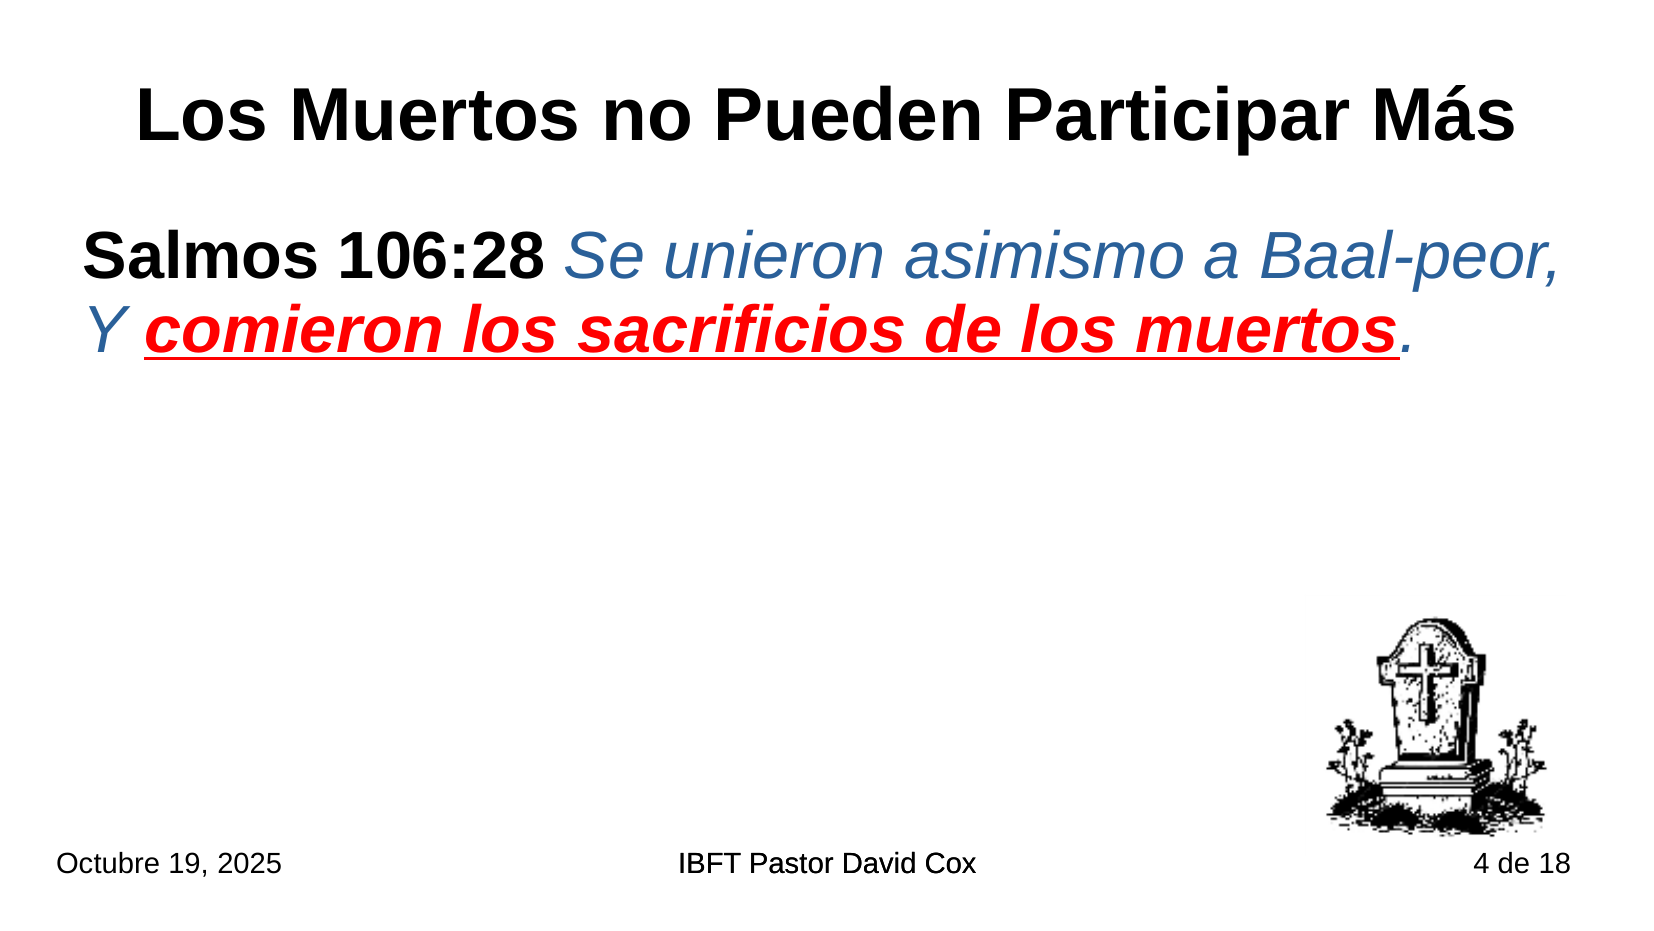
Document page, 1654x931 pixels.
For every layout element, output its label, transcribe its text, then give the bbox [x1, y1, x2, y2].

title Los Muertos no Pueden Participar Más [82, 37, 1571, 193]
picture [1304, 758, 1566, 856]
list Salmos 106:28 Se unieron asimismo a Baal-peor, Y comieron los sacrificios de los muertos. [82, 217, 1571, 758]
